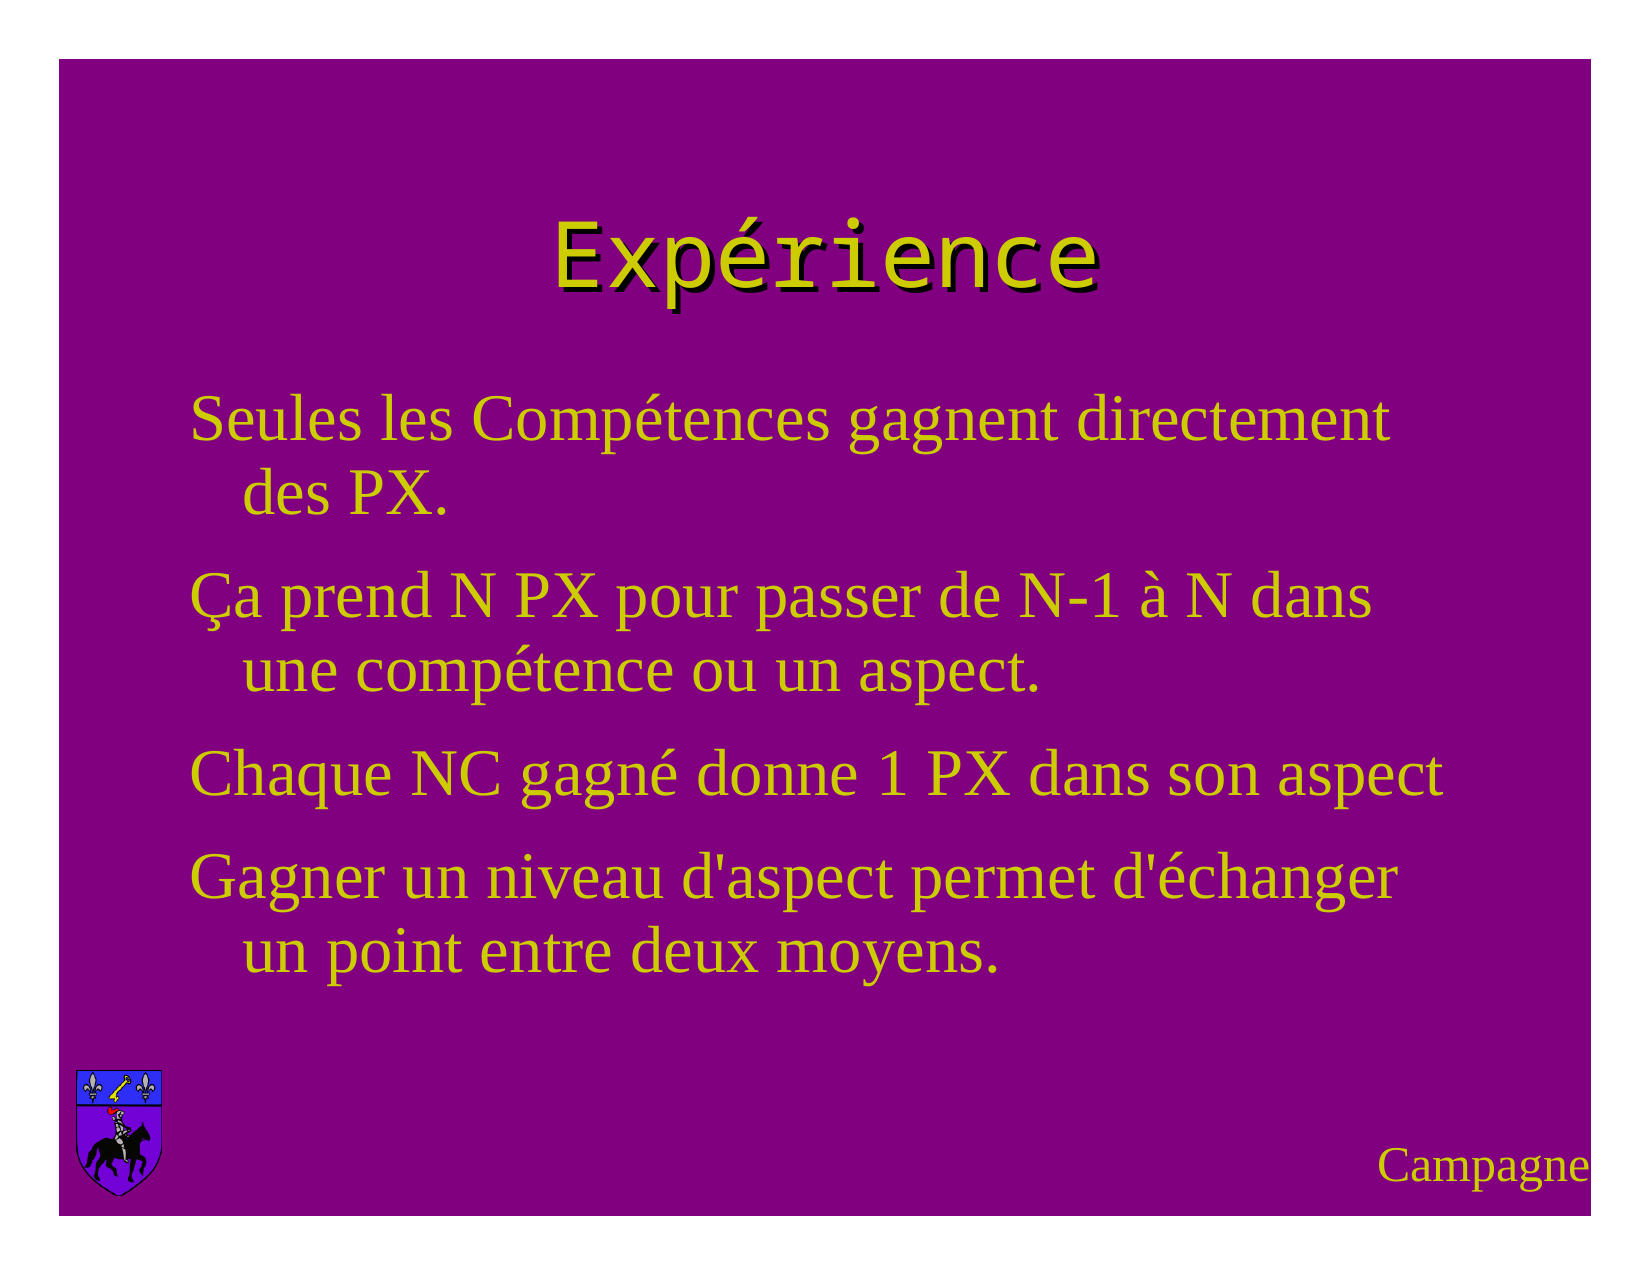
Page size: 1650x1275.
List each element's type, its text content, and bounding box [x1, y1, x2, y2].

title Expérience [171, 155, 1480, 349]
picture [76, 1070, 162, 1196]
list Seules les Compétences gagnent directement des PX. Ça prend N PX pour passer de N-1 à N dans une compétence ou un aspect. Chaque NC gagné donne 1 PX dans son aspect Gagner un niveau d'aspect permet d'échanger un point entre deux moyens. [171, 380, 1480, 1110]
text_box Campagne [1196, 1137, 1592, 1193]
